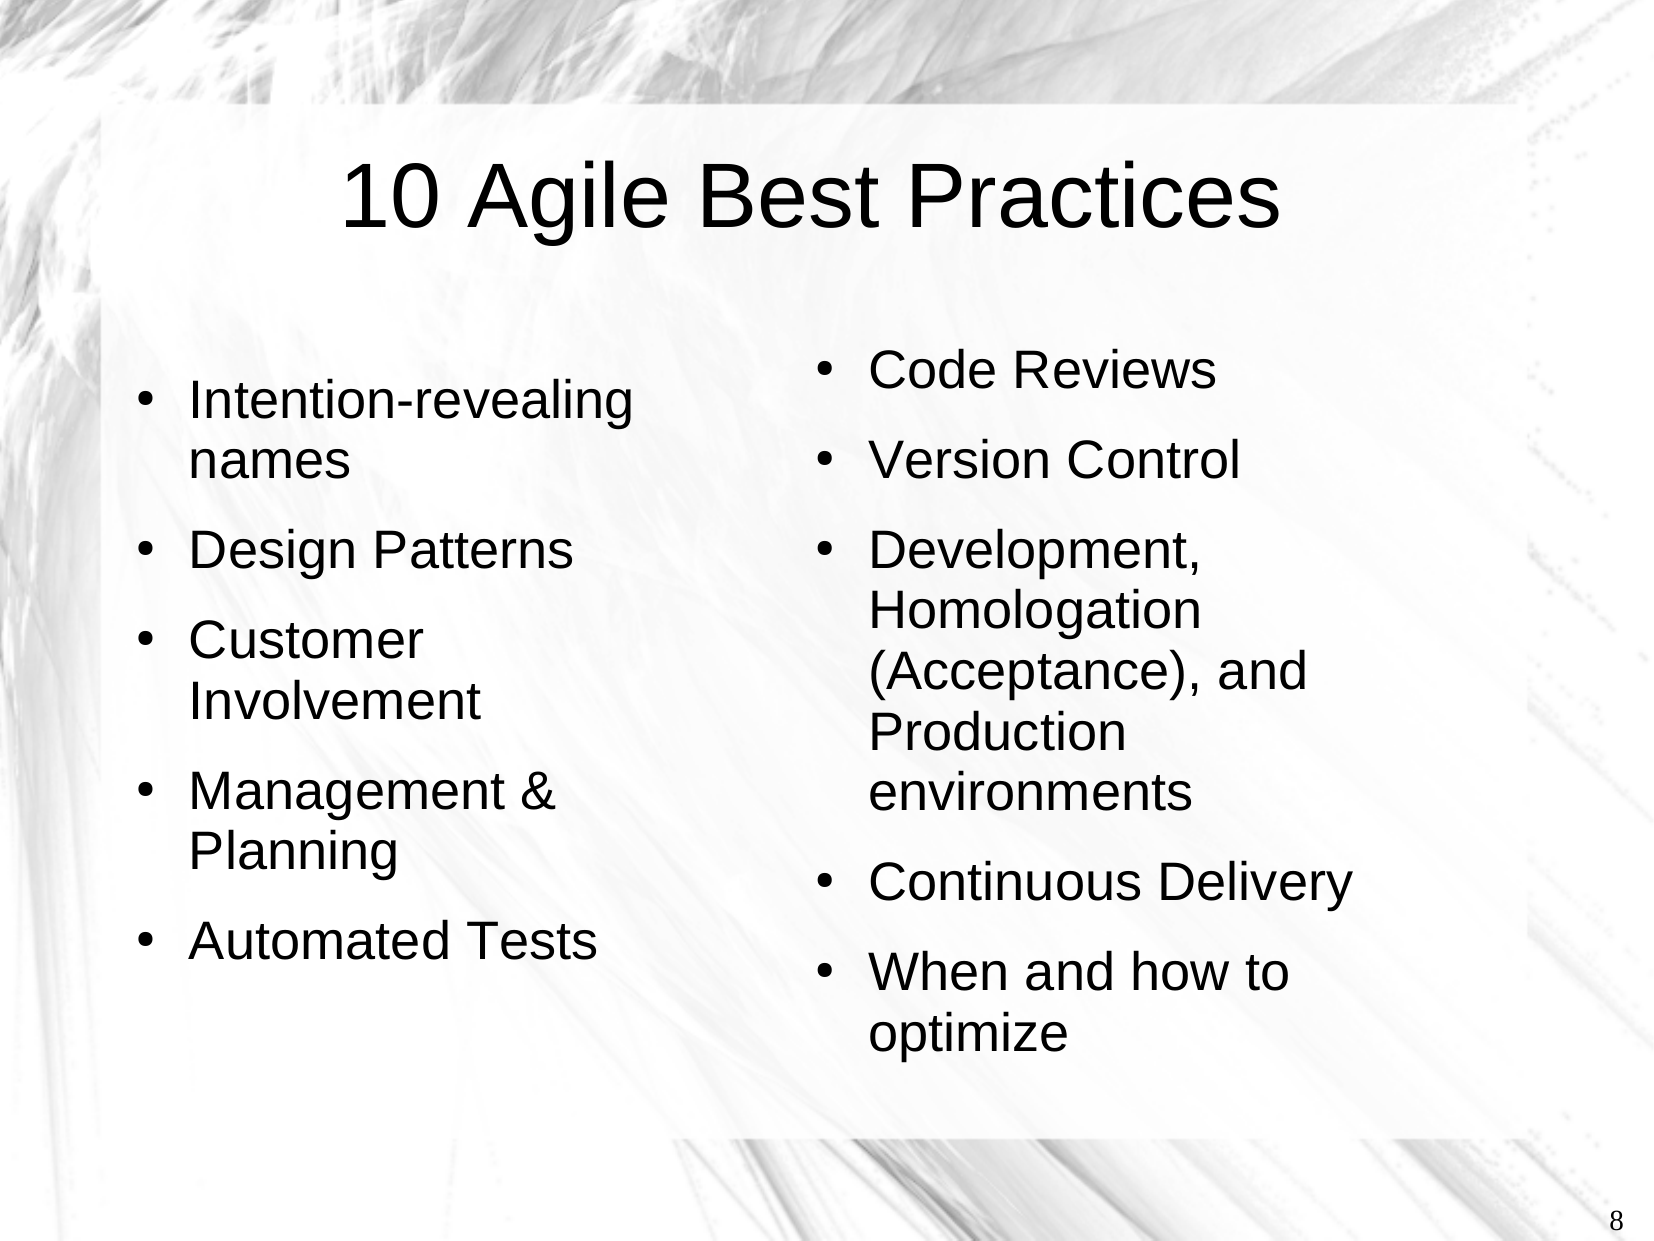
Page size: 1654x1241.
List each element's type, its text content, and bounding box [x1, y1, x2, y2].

picture [0, 0, 1654, 1241]
list Intention-revealing names Design Patterns Customer Involvement Management & Planning Automated Tests [118, 369, 709, 1089]
title 10 Agile Best Practices [118, 112, 1506, 281]
list Code Reviews Version Control Development, Homologation (Acceptance), and Production environments Continuous Delivery When and how to optimize [797, 249, 1388, 1063]
